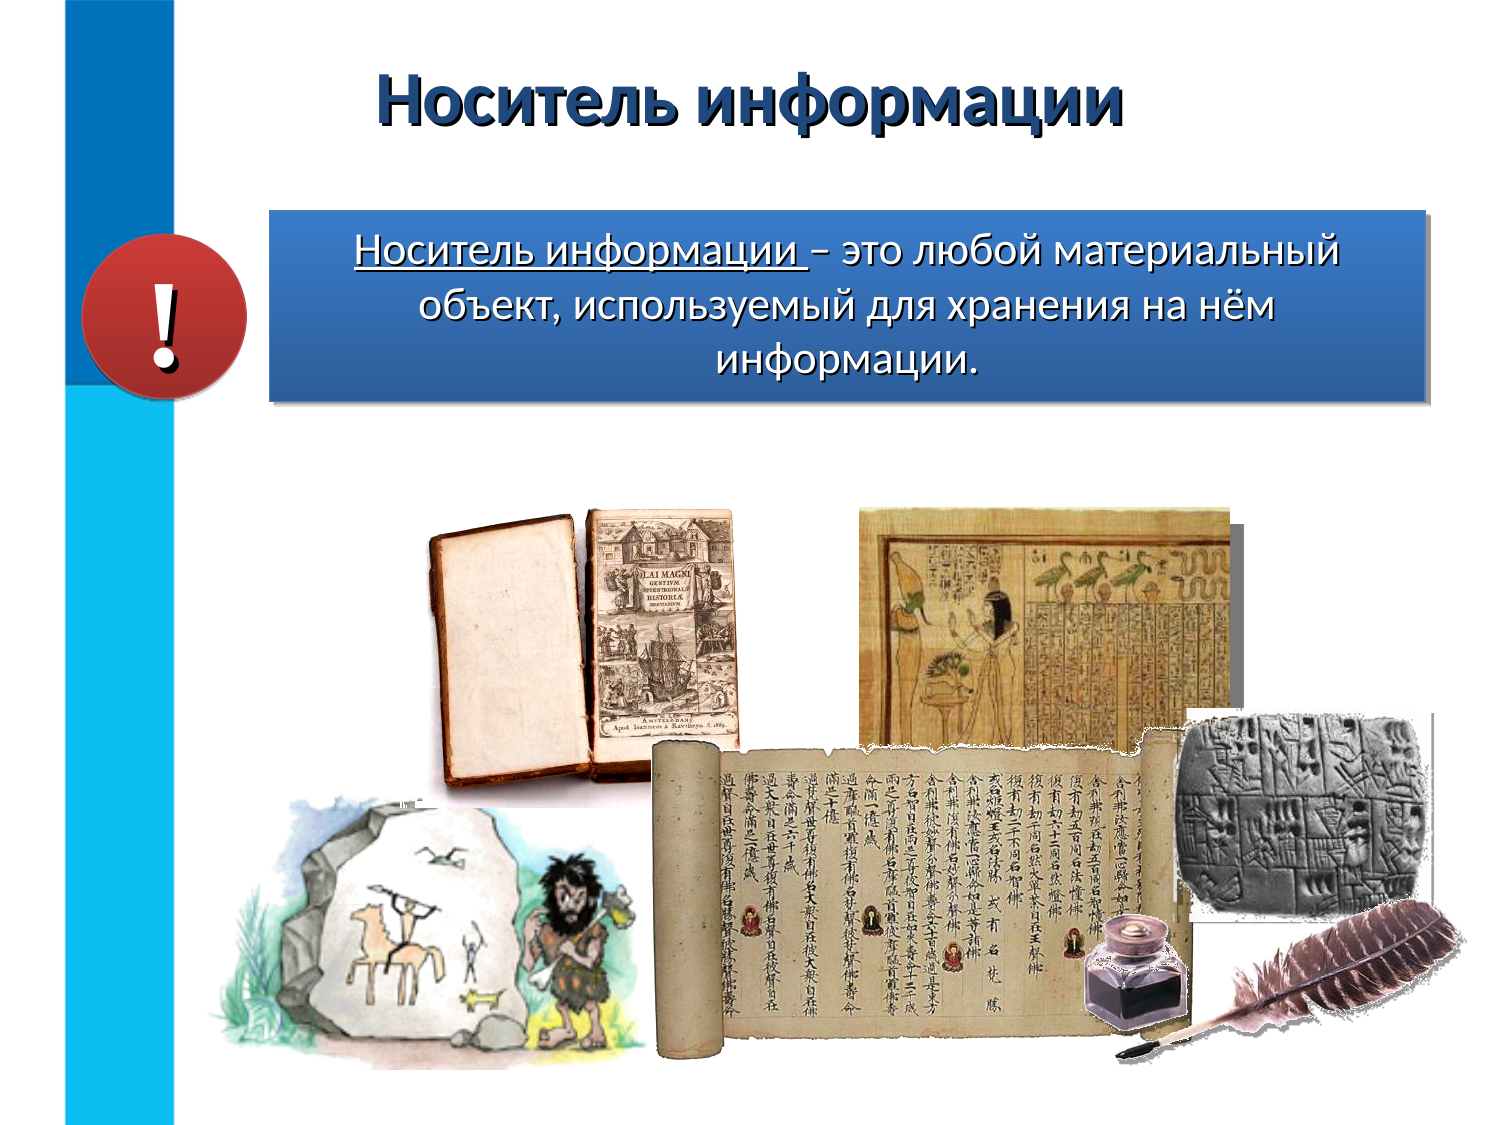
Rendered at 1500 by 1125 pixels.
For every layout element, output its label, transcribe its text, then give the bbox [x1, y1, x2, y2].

list Носитель информации – это любой материальный объект, используемый для хранения на нём информации. [269, 210, 1426, 402]
text_box ! [82, 234, 247, 399]
picture [0, 0, 1500, 1125]
title Носитель информации [75, 0, 1426, 188]
